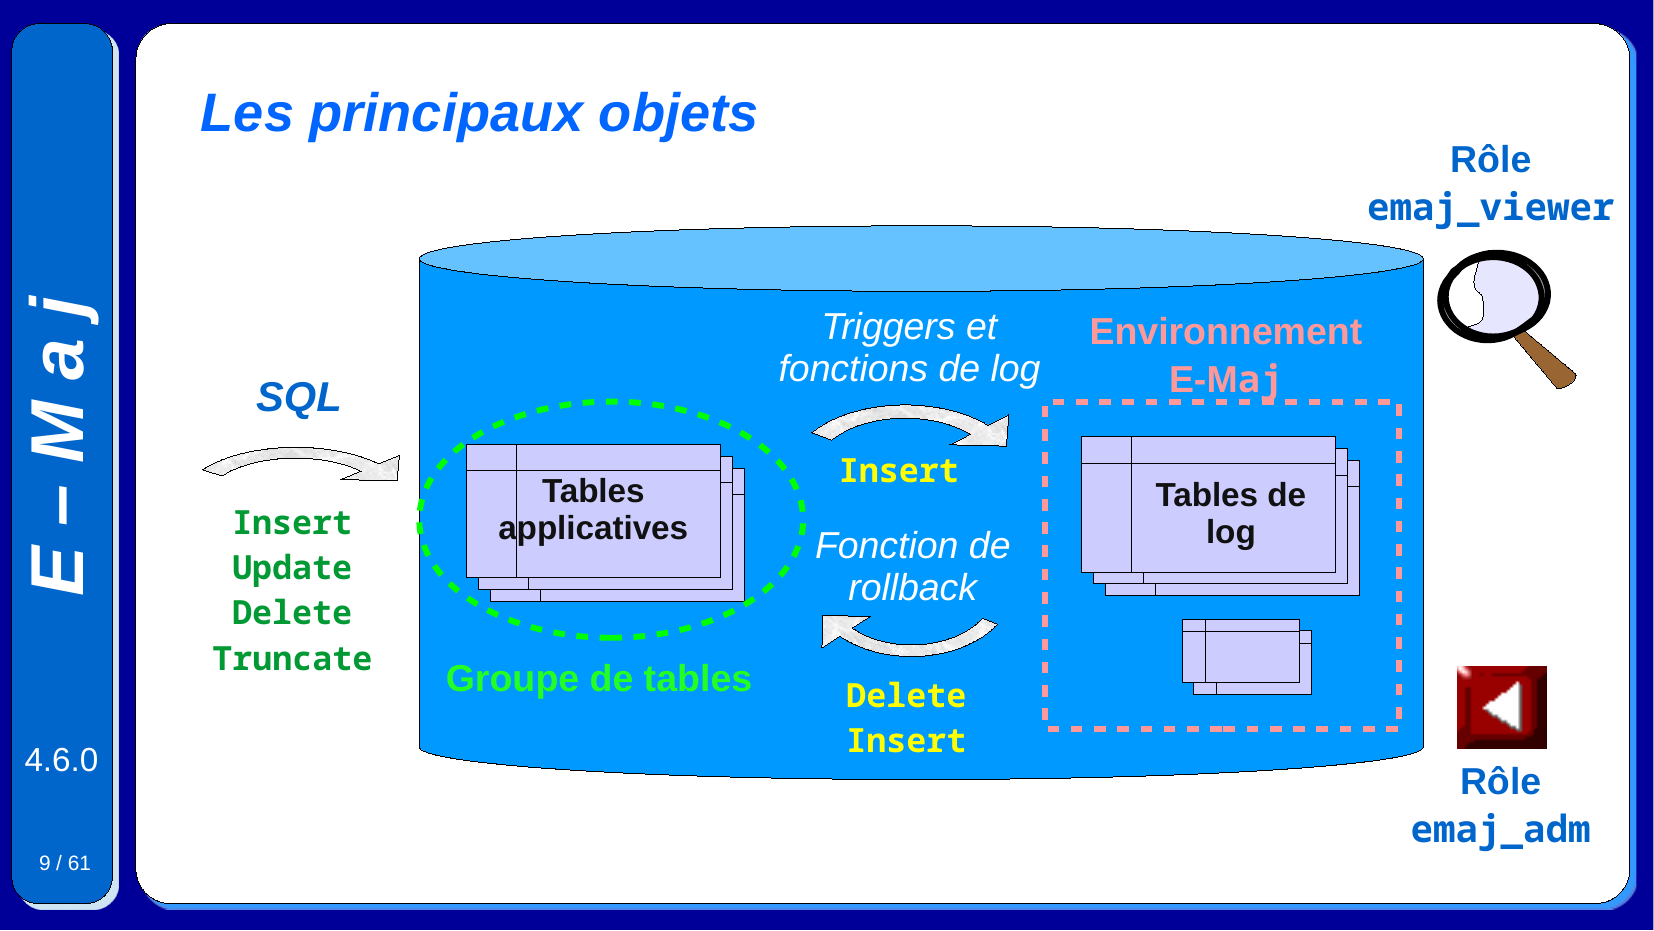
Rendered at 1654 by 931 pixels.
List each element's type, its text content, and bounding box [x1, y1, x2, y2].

title Les principaux objets [200, 34, 1575, 191]
text_box Fonction de rollback [755, 516, 1070, 616]
text_box Tables de log [1138, 468, 1323, 561]
text_box Insert Update Delete Truncate [183, 491, 402, 661]
text_box Delete Insert [802, 664, 1010, 759]
picture [1457, 666, 1547, 749]
text_box Rôle emaj_adm [1395, 752, 1609, 855]
text_box Tables applicatives [448, 465, 739, 557]
text_box [202, 447, 400, 481]
text_box [419, 260, 1424, 780]
text_box Rôle emaj_viewer [1352, 131, 1631, 233]
text_box Environnement E-Maj [1074, 303, 1378, 404]
text_box [1440, 252, 1577, 389]
text_box Triggers et fonctions de log [761, 298, 1058, 398]
text_box Insert [817, 439, 981, 494]
text_box SQL [194, 366, 404, 428]
text_box Groupe de tables [431, 649, 768, 707]
text_box table [419, 225, 1424, 292]
